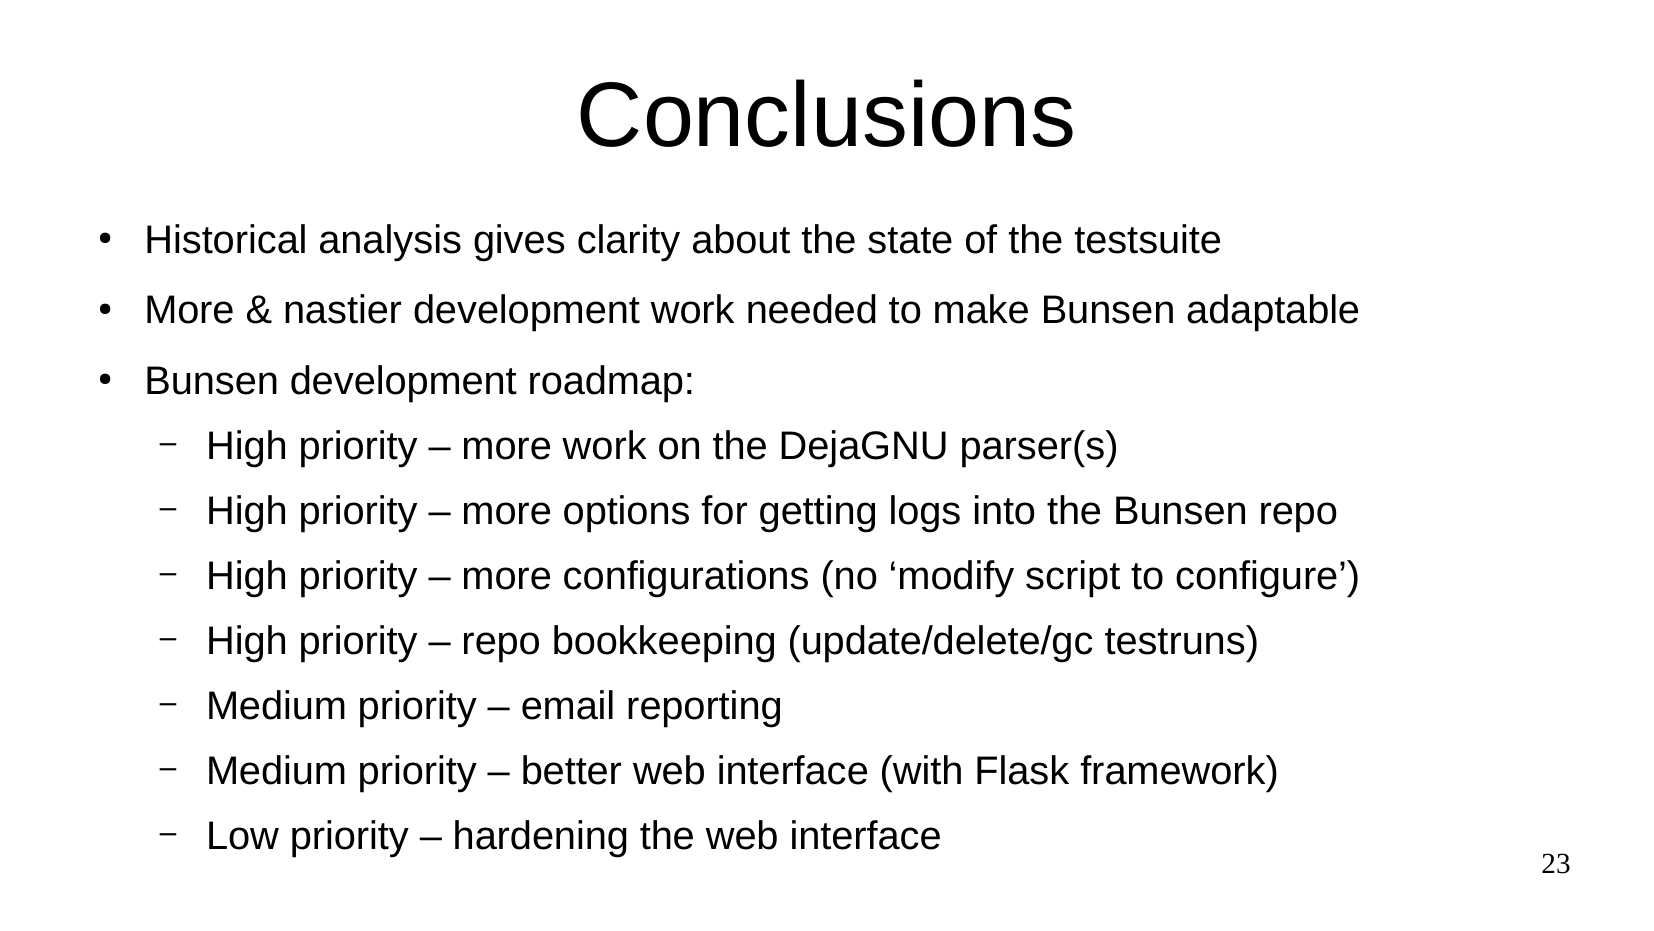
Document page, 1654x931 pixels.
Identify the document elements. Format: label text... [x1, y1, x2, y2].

list Historical analysis gives clarity about the state of the testsuite More & nastier development work needed to make Bunsen adaptable Bunsen development roadmap: High priority – more work on the DejaGNU parser(s) High priority – more options for getting logs into the Bunsen repo High priority – more configurations (no ‘modify script to configure’) High priority – repo bookkeeping (update/delete/gc testruns) Medium priority – email reporting Medium priority – better web interface (with Flask framework) Low priority – hardening the web interface [82, 217, 1571, 863]
title Conclusions [82, 37, 1571, 193]
